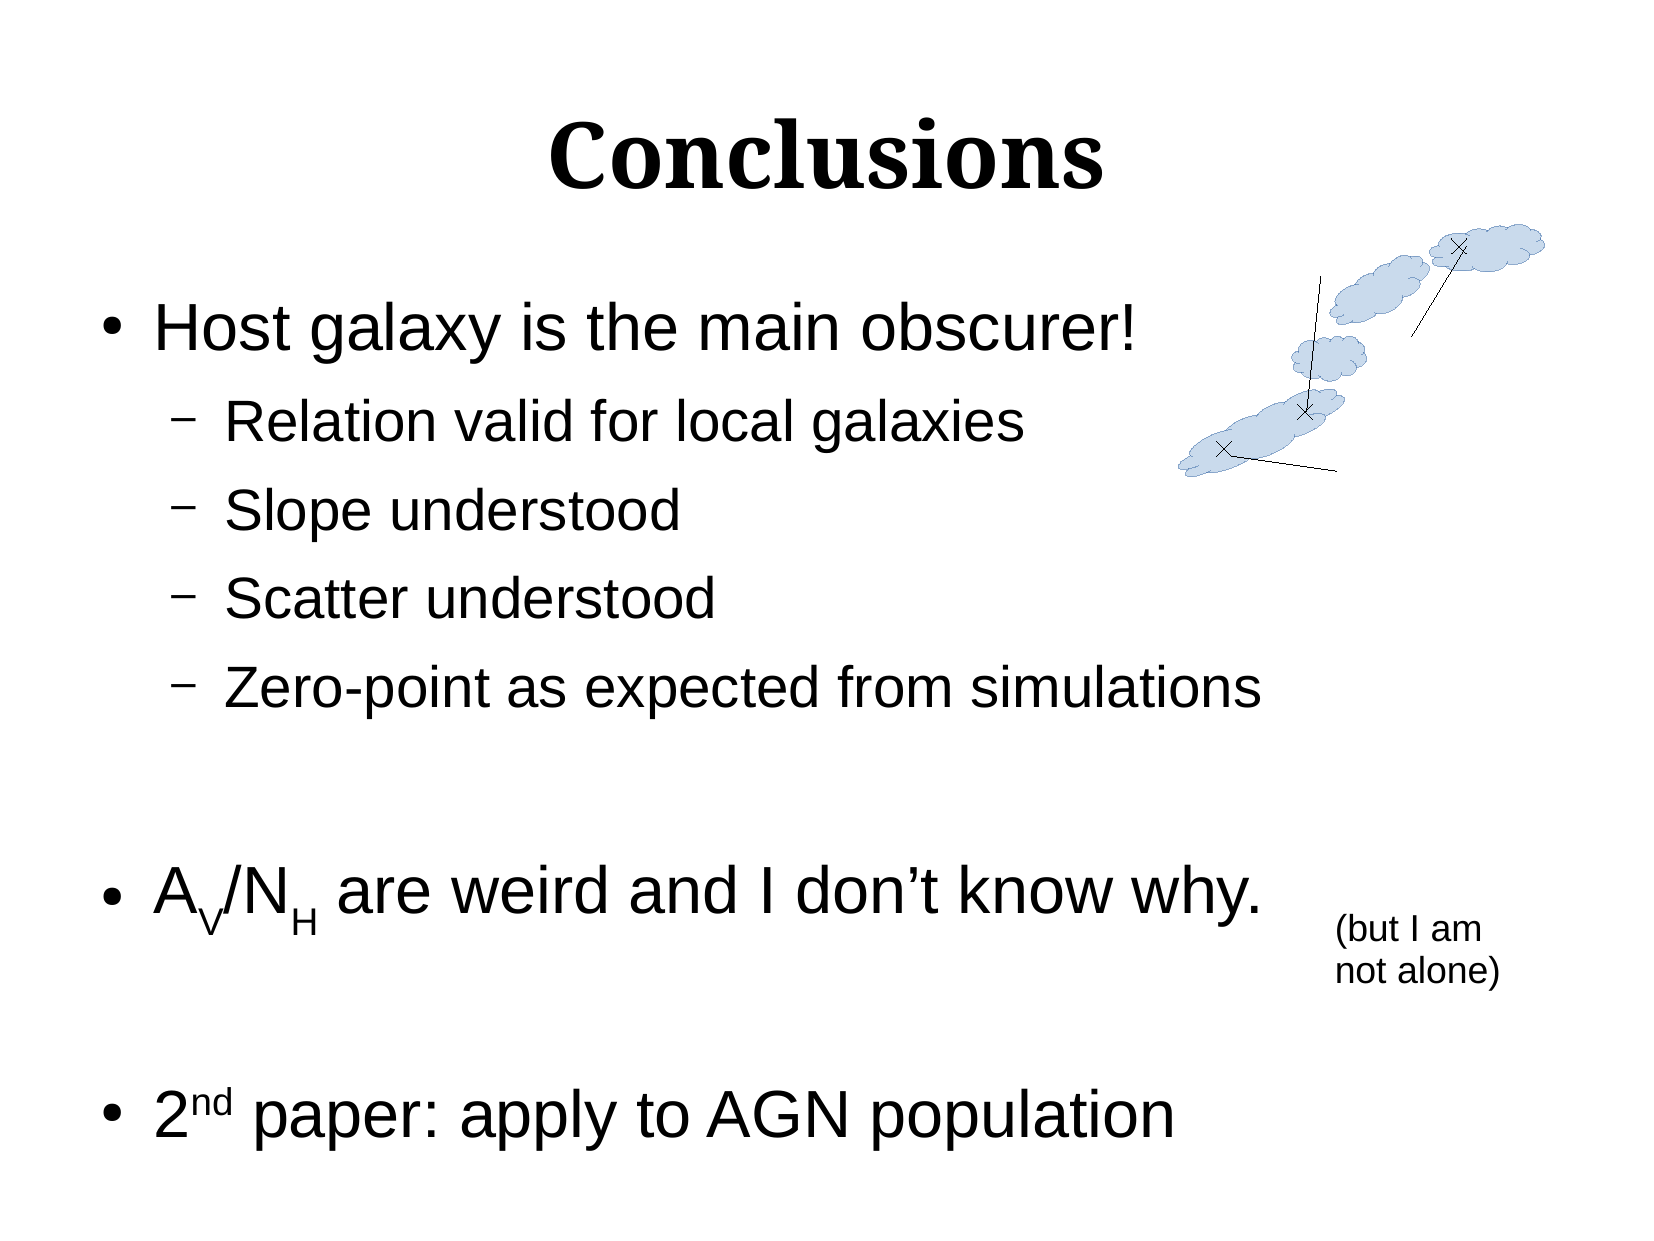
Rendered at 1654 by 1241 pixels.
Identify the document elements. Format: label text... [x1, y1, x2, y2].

text_box [1291, 336, 1367, 382]
list Host galaxy is the main obscurer! Relation valid for local galaxies Slope understood Scatter understood Zero-point as expected from simulations AV/NH are weird and I don’t know why. 2nd paper: apply to AGN population [82, 290, 1571, 1231]
title Conclusions [82, 49, 1571, 257]
text_box [1178, 389, 1345, 477]
text_box [1429, 224, 1545, 272]
text_box (but I am not alone) [1320, 900, 1531, 1036]
text_box [1329, 255, 1430, 325]
